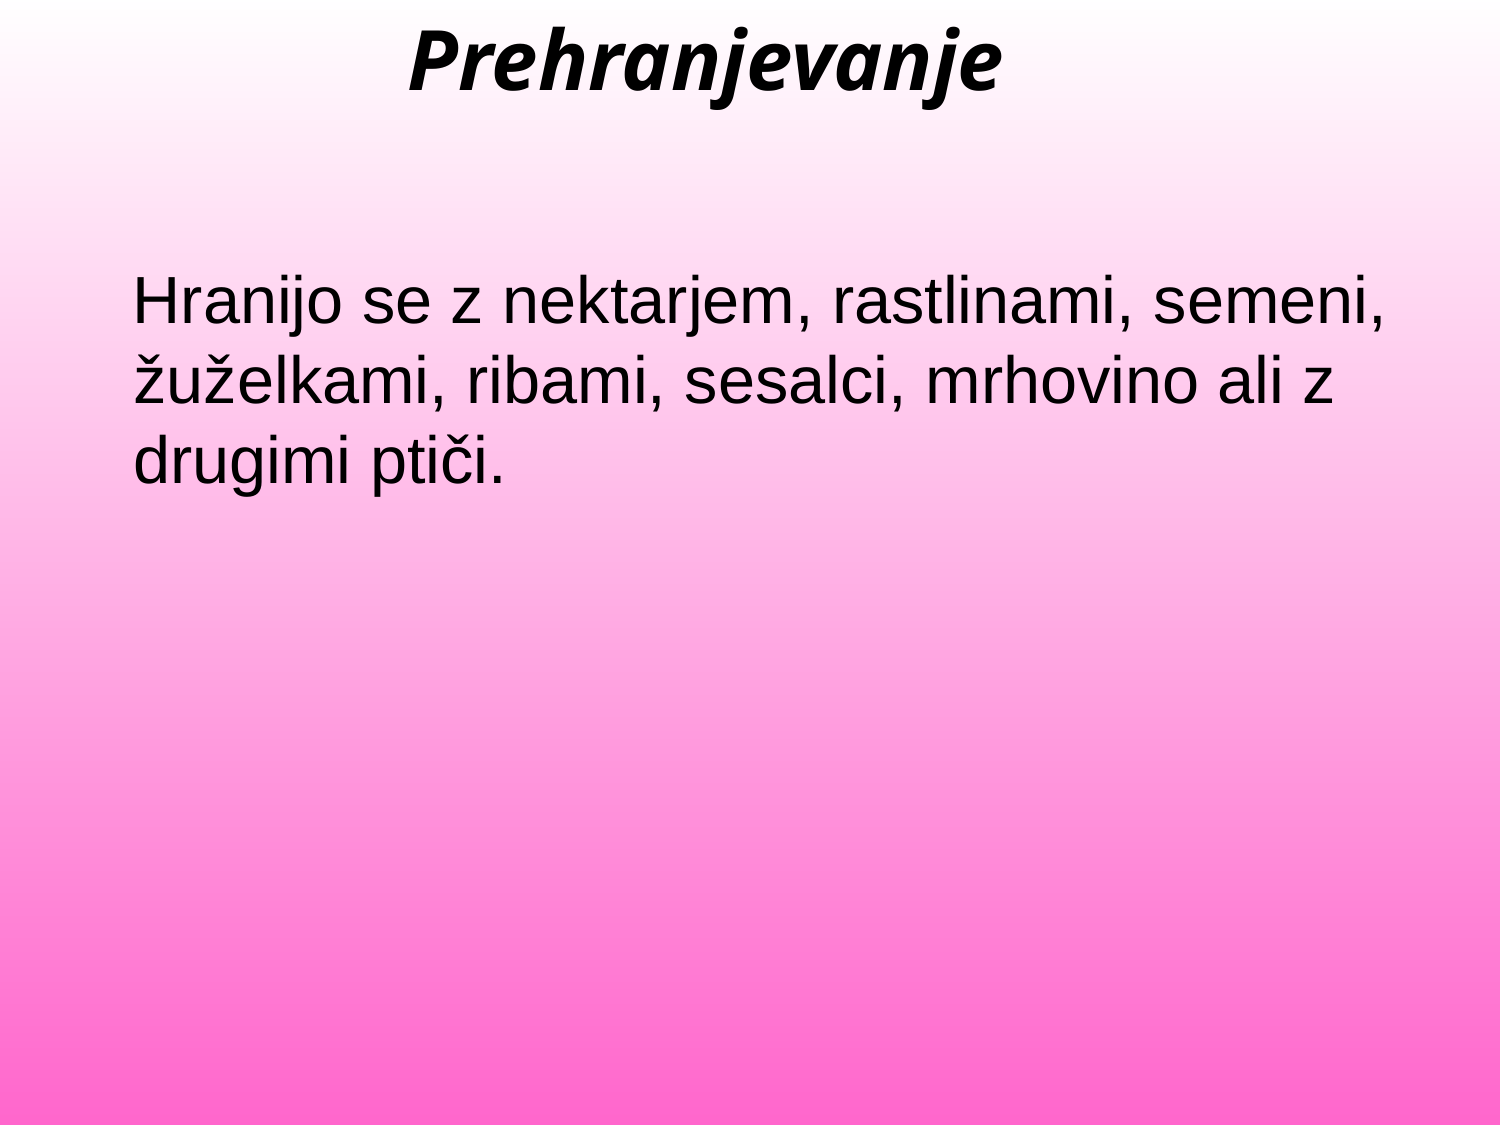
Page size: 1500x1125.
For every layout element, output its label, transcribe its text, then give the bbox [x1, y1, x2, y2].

text_box Hranijo se z nektarjem, rastlinami, semeni, žuželkami, ribami, sesalci, mrhovino ali z drugimi ptiči. [62, 249, 1413, 993]
text_box Prehranjevanje [137, 0, 1275, 249]
